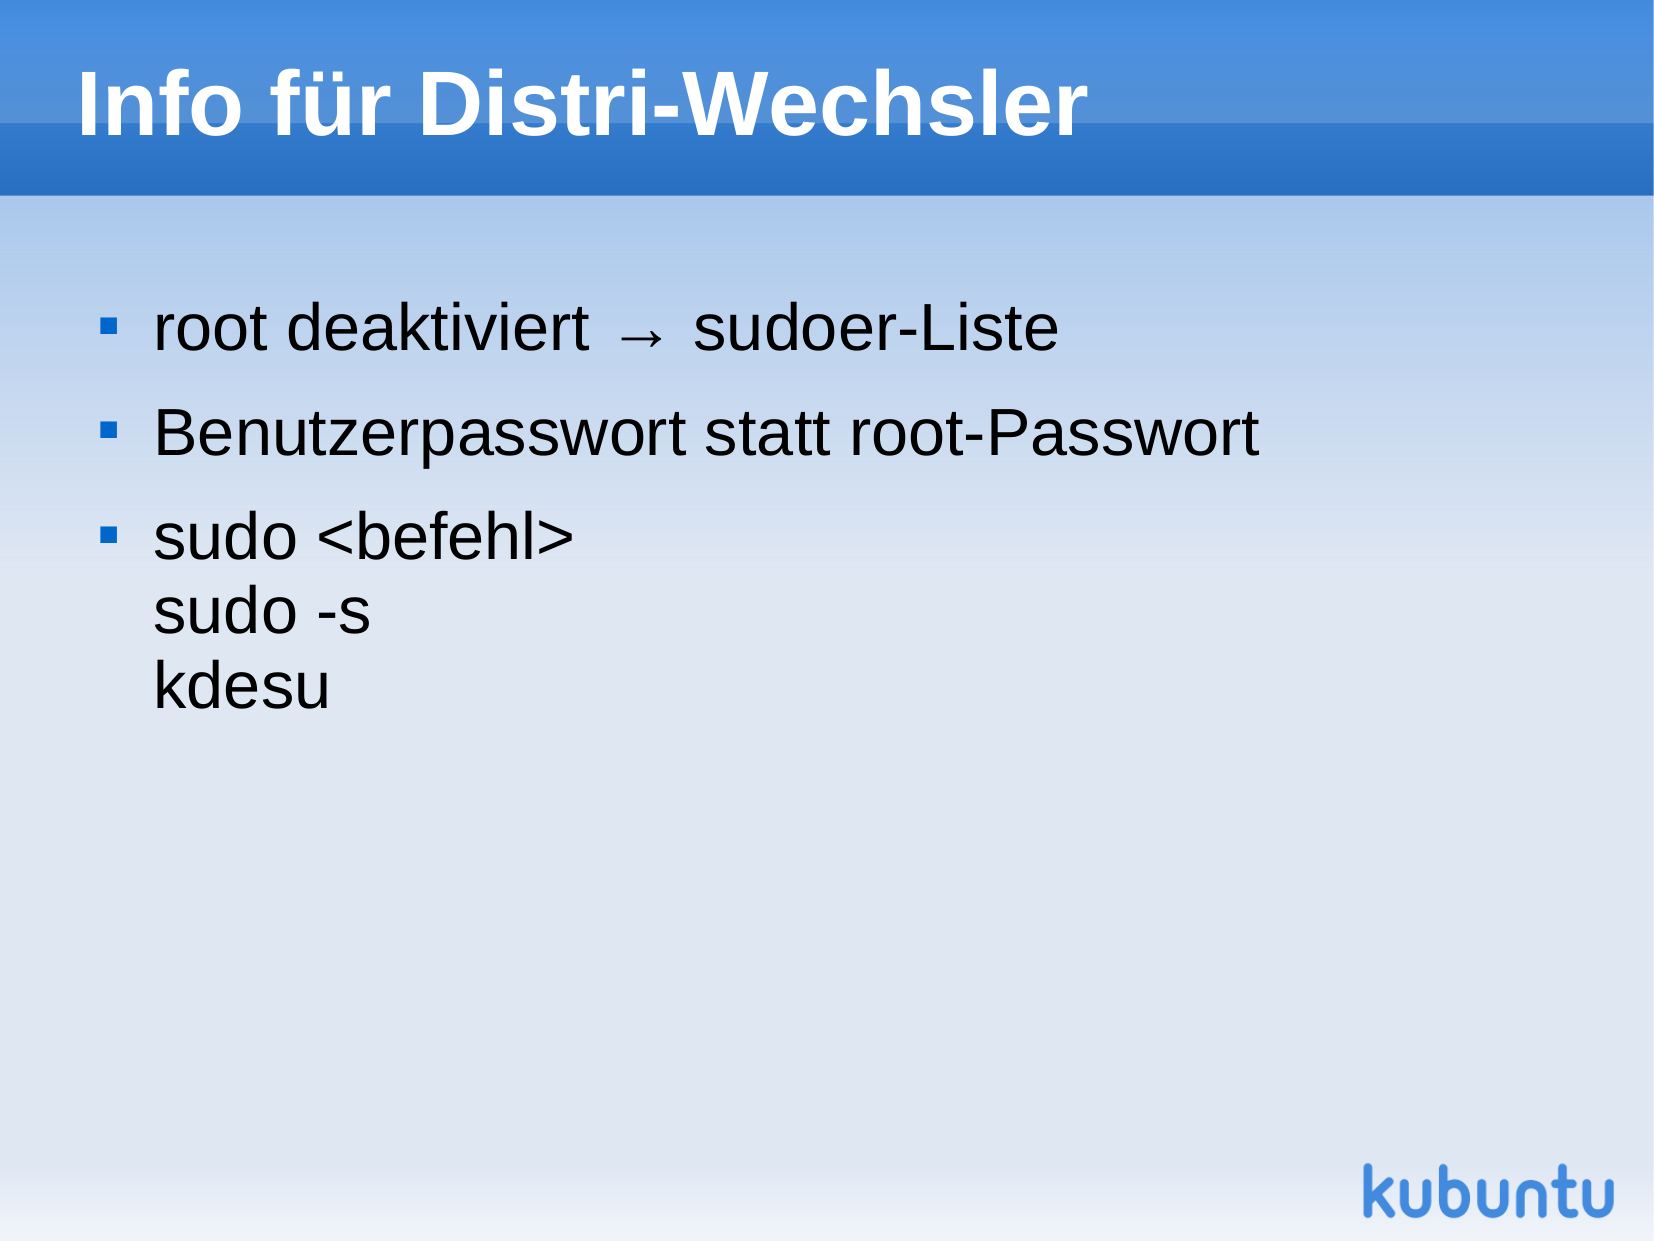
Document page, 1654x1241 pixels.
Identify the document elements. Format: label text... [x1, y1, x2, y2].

list root deaktiviert → sudoer-Liste Benutzerpasswort statt root-Passwort sudo <befehl> sudo -s kdesu [82, 290, 1571, 1109]
picture [0, 0, 1654, 1241]
title Info für Distri-Wechsler [76, 0, 1565, 208]
